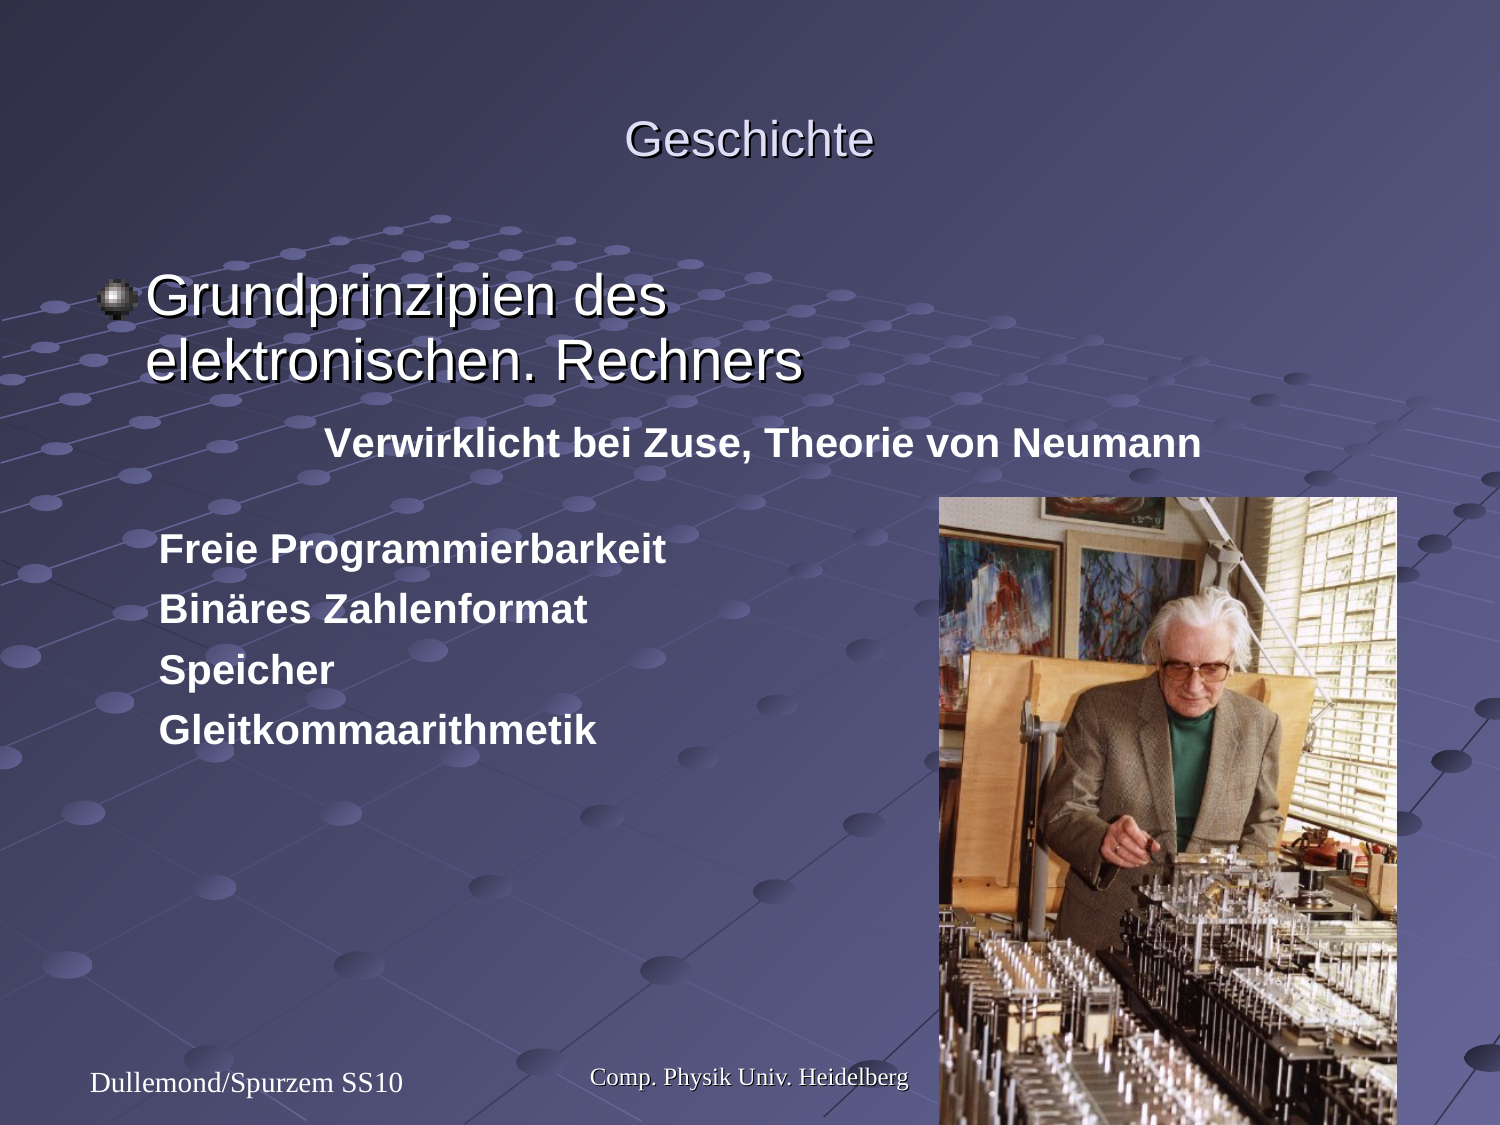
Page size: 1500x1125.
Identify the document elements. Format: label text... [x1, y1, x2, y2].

list Grundprinzipien des elektronischen. Rechners [74, 255, 975, 1007]
text_box Verwirklicht bei Zuse, Theorie von Neumann [309, 408, 1218, 474]
picture [939, 497, 1397, 1125]
title Geschichte [75, 45, 1426, 233]
text_box Freie Programmierbarkeit Binäres Zahlenformat Speicher Gleitkommaarithmetik [143, 514, 682, 761]
